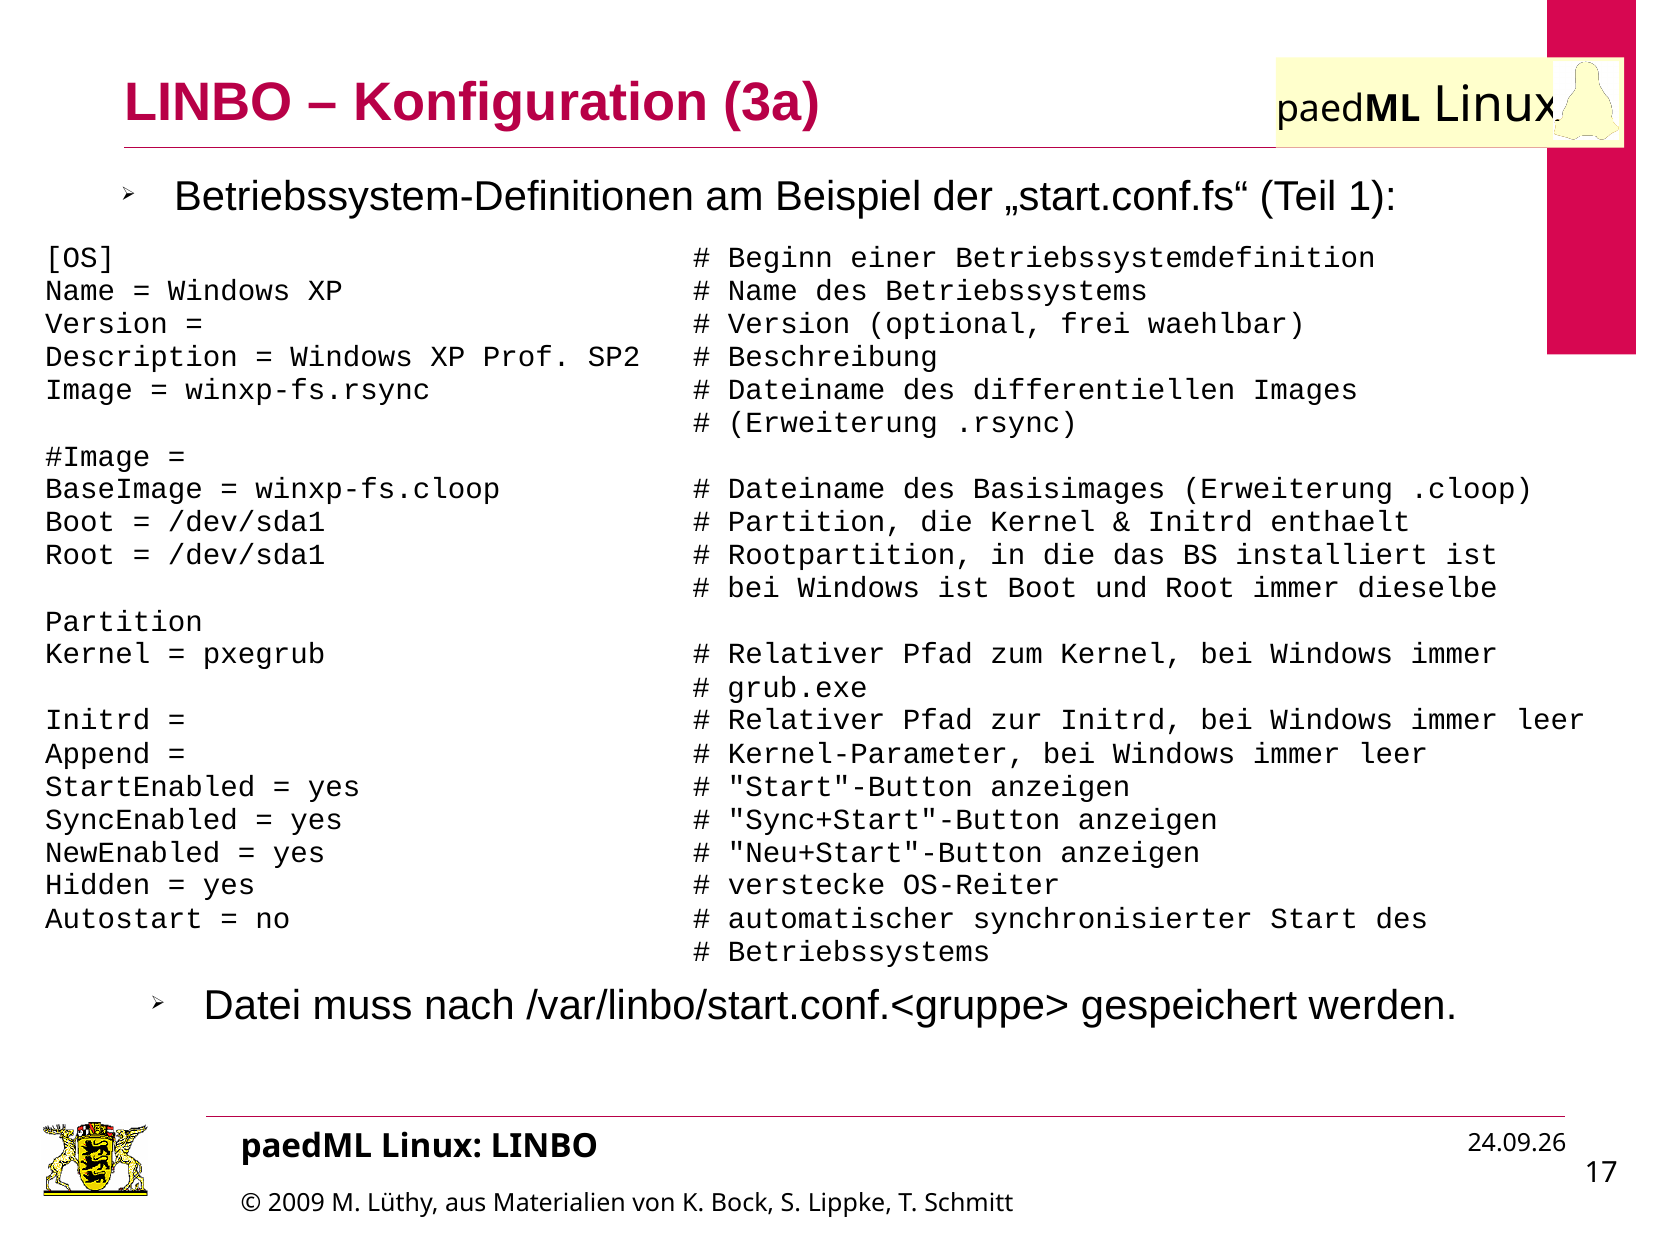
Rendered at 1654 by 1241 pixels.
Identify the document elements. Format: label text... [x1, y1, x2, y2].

list Datei muss nach /var/linbo/start.conf.<gruppe> gespeichert werden. [118, 974, 1536, 1043]
title LINBO – Konfiguration (3a) [124, 67, 1270, 136]
list Betriebssystem-Definitionen am Beispiel der „start.conf.fs“ (Teil 1): [88, 164, 1477, 236]
text_box [OS] # Beginn einer Betriebssystemdefinition Name = Windows XP # Name des Betriebssystems Version = # Version (optional, frei waehlbar) Description = Windows XP Prof. SP2 # Beschreibung Image = winxp-fs.rsync # Dateiname des differentiellen Images # (Erweiterung .rsync) #Image = BaseImage = winxp-fs.cloop # Dateiname des Basisimages (Erweiterung .cloop) Boot = /dev/sda1 # Partition, die Kernel & Initrd enthaelt Root = /dev/sda1 # Rootpartition, in die das BS installiert ist # bei Windows ist Boot und Root immer dieselbe Partition Kernel = pxegrub # Relativer Pfad zum Kernel, bei Windows immer # grub.exe Initrd = # Relativer Pfad zur Initrd, bei Windows immer leer Append = # Kernel-Parameter, bei Windows immer leer StartEnabled = yes # "Start"-Button anzeigen SyncEnabled = yes # "Sync+Start"-Button anzeigen NewEnabled = yes # "Neu+Start"-Button anzeigen Hidden = yes # verstecke OS-Reiter Autostart = no # automatischer synchronisierter Start des # Betriebssystems [30, 236, 1625, 978]
picture [41, 1121, 148, 1198]
